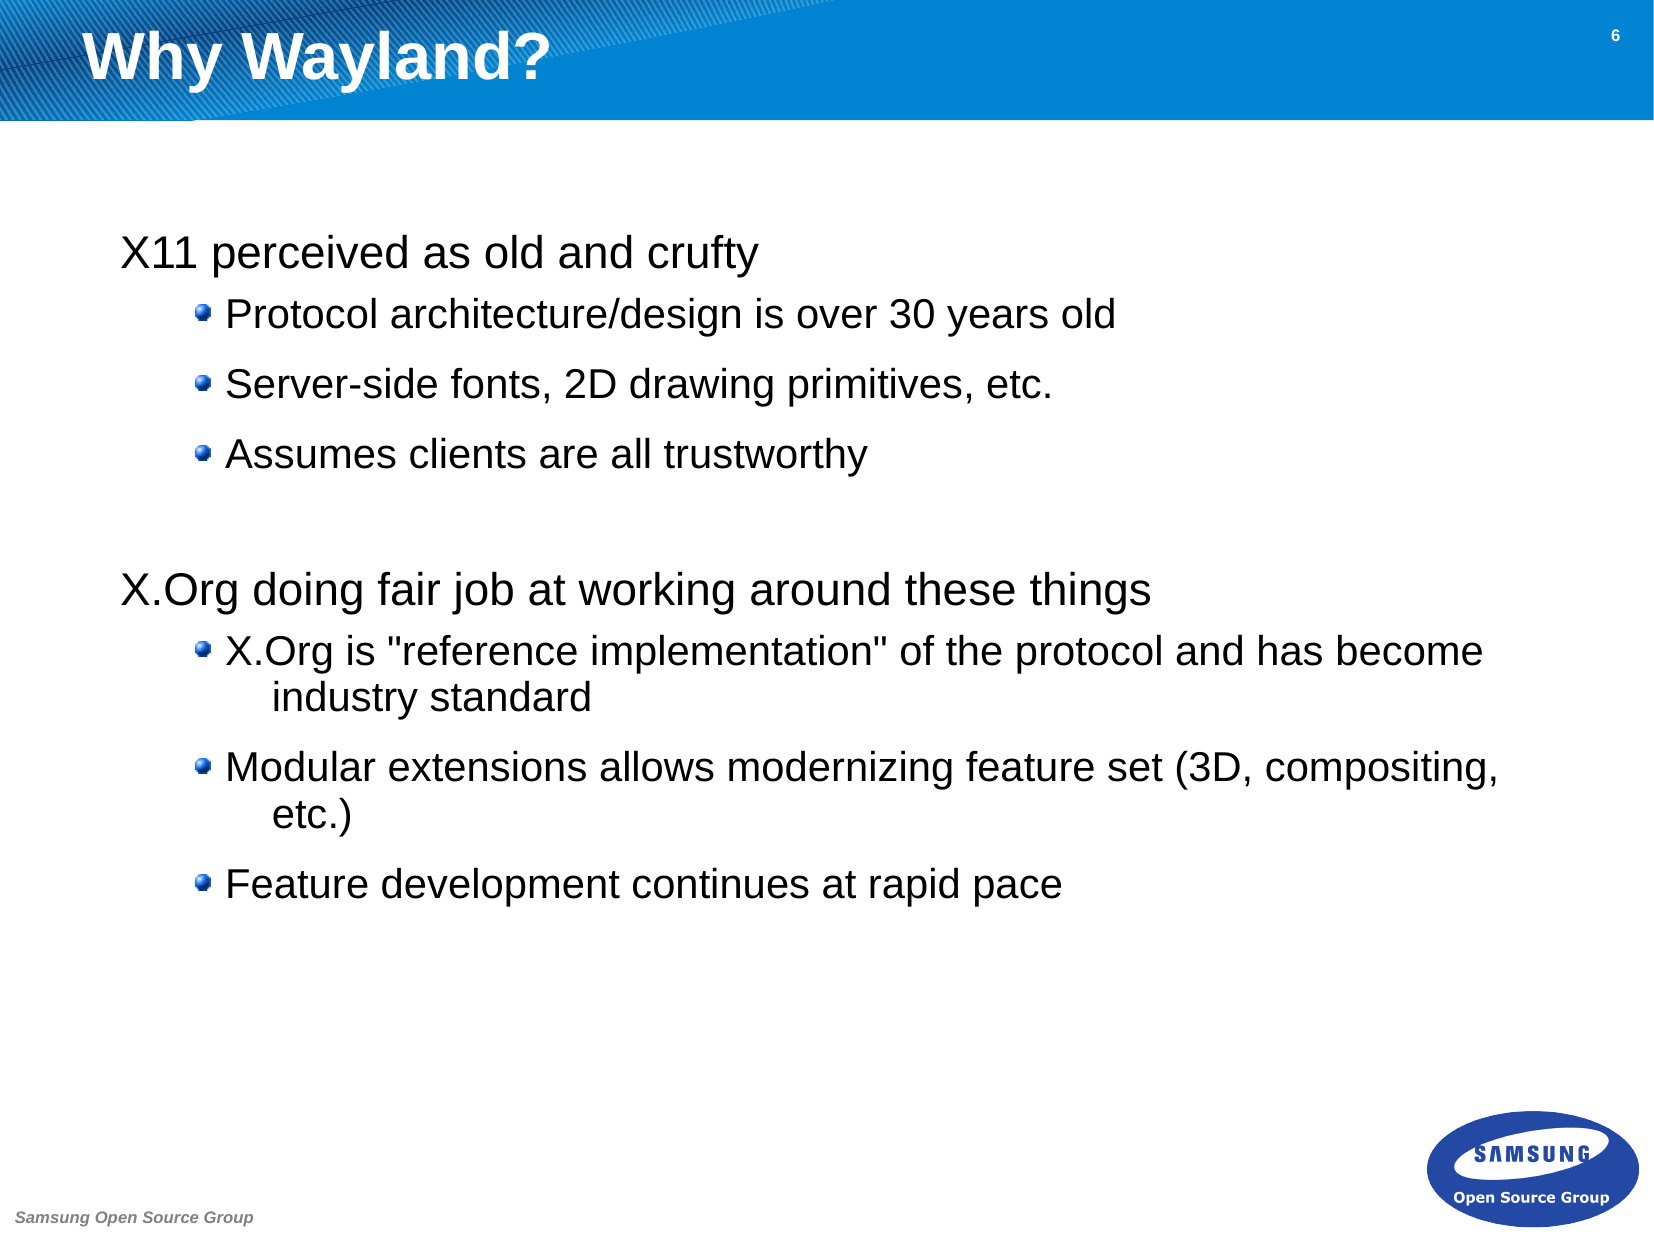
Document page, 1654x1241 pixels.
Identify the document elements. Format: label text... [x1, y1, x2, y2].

picture [1425, 1109, 1641, 1230]
title Why Wayland? [82, 15, 1570, 100]
list X11 perceived as old and crufty Protocol architecture/design is over 30 years old Server-side fonts, 2D drawing primitives, etc. Assumes clients are all trustworthy X.Org doing fair job at working around these things X.Org is "reference implementation" of the protocol and has become industry standard Modular extensions allows modernizing feature set (3D, compositing, etc.) Feature development continues at rapid pace [90, 225, 1545, 945]
